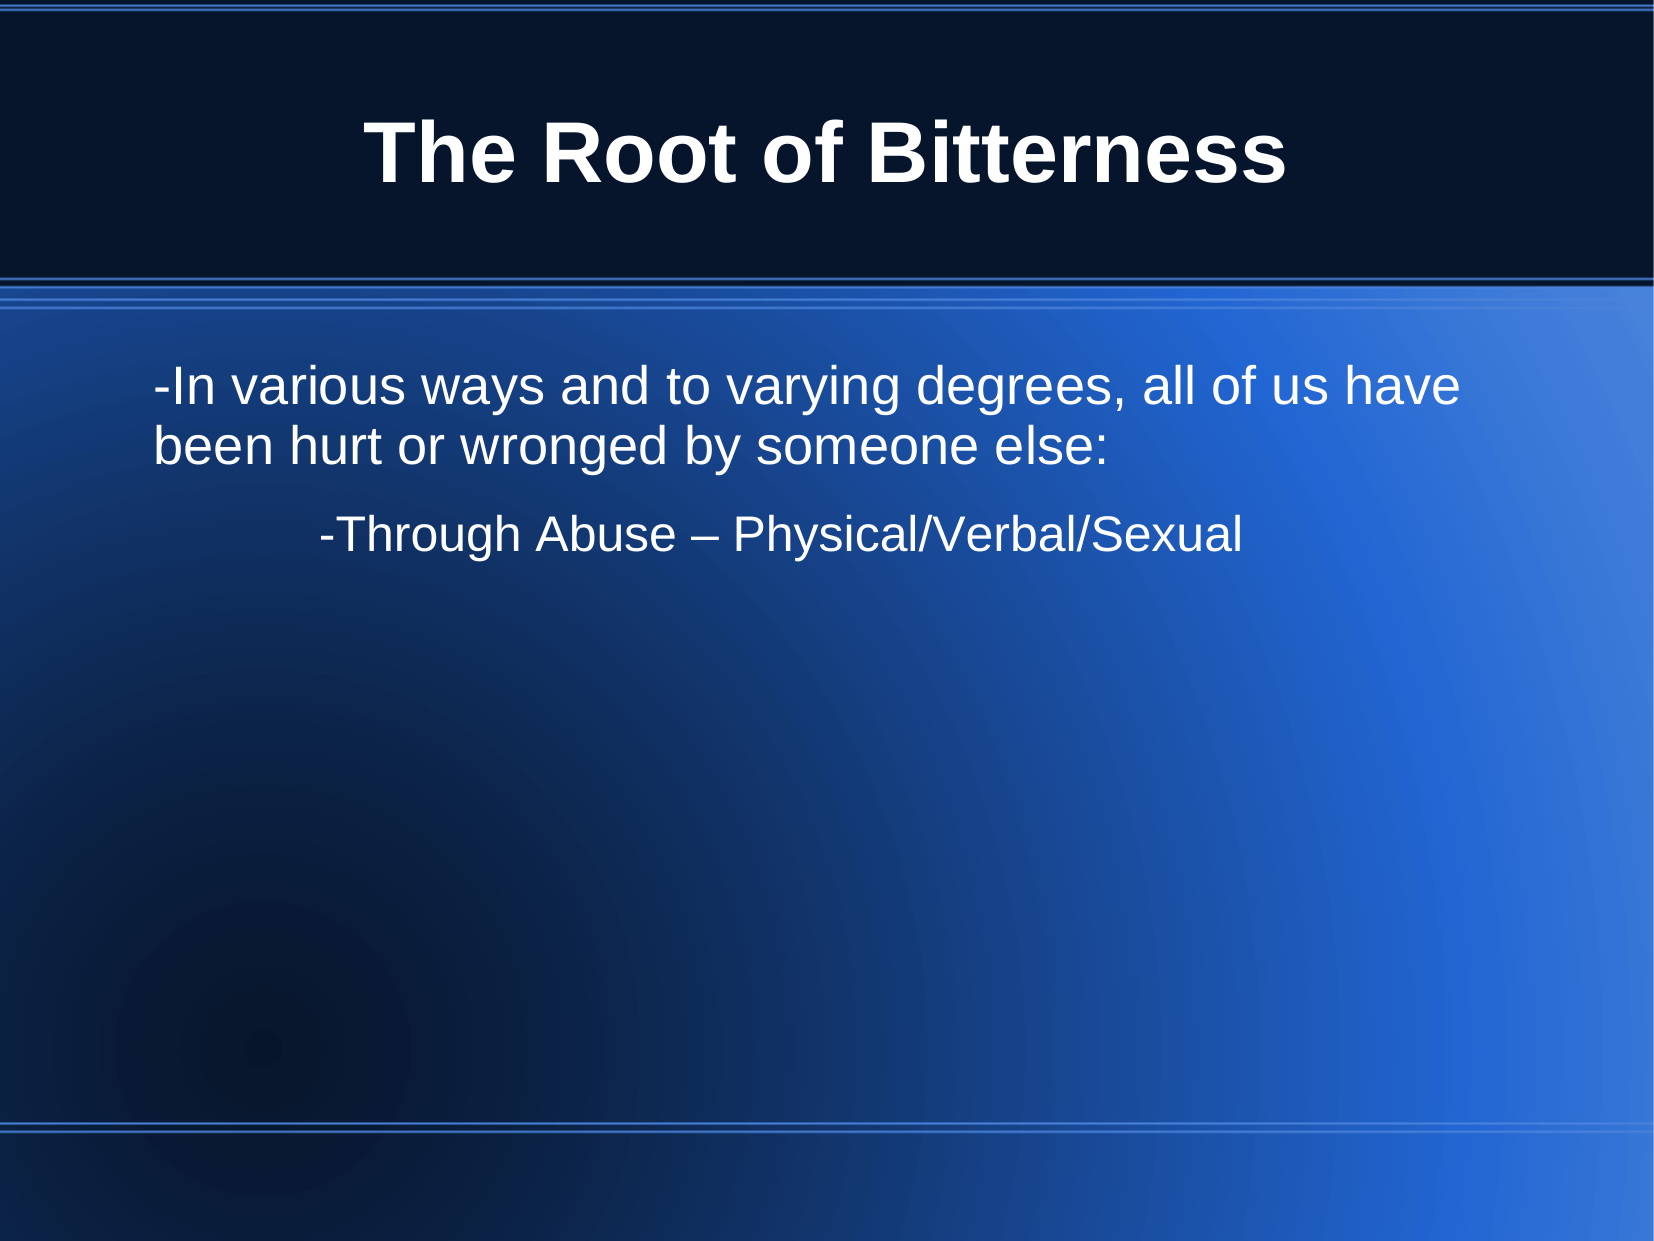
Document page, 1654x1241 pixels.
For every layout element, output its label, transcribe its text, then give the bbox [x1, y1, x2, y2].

title The Root of Bitterness [82, 49, 1571, 257]
list -In various ways and to varying degrees, all of us have been hurt or wronged by someone else: -Through Abuse – Physical/Verbal/Sexual [82, 355, 1571, 1058]
picture [0, 0, 1654, 1241]
